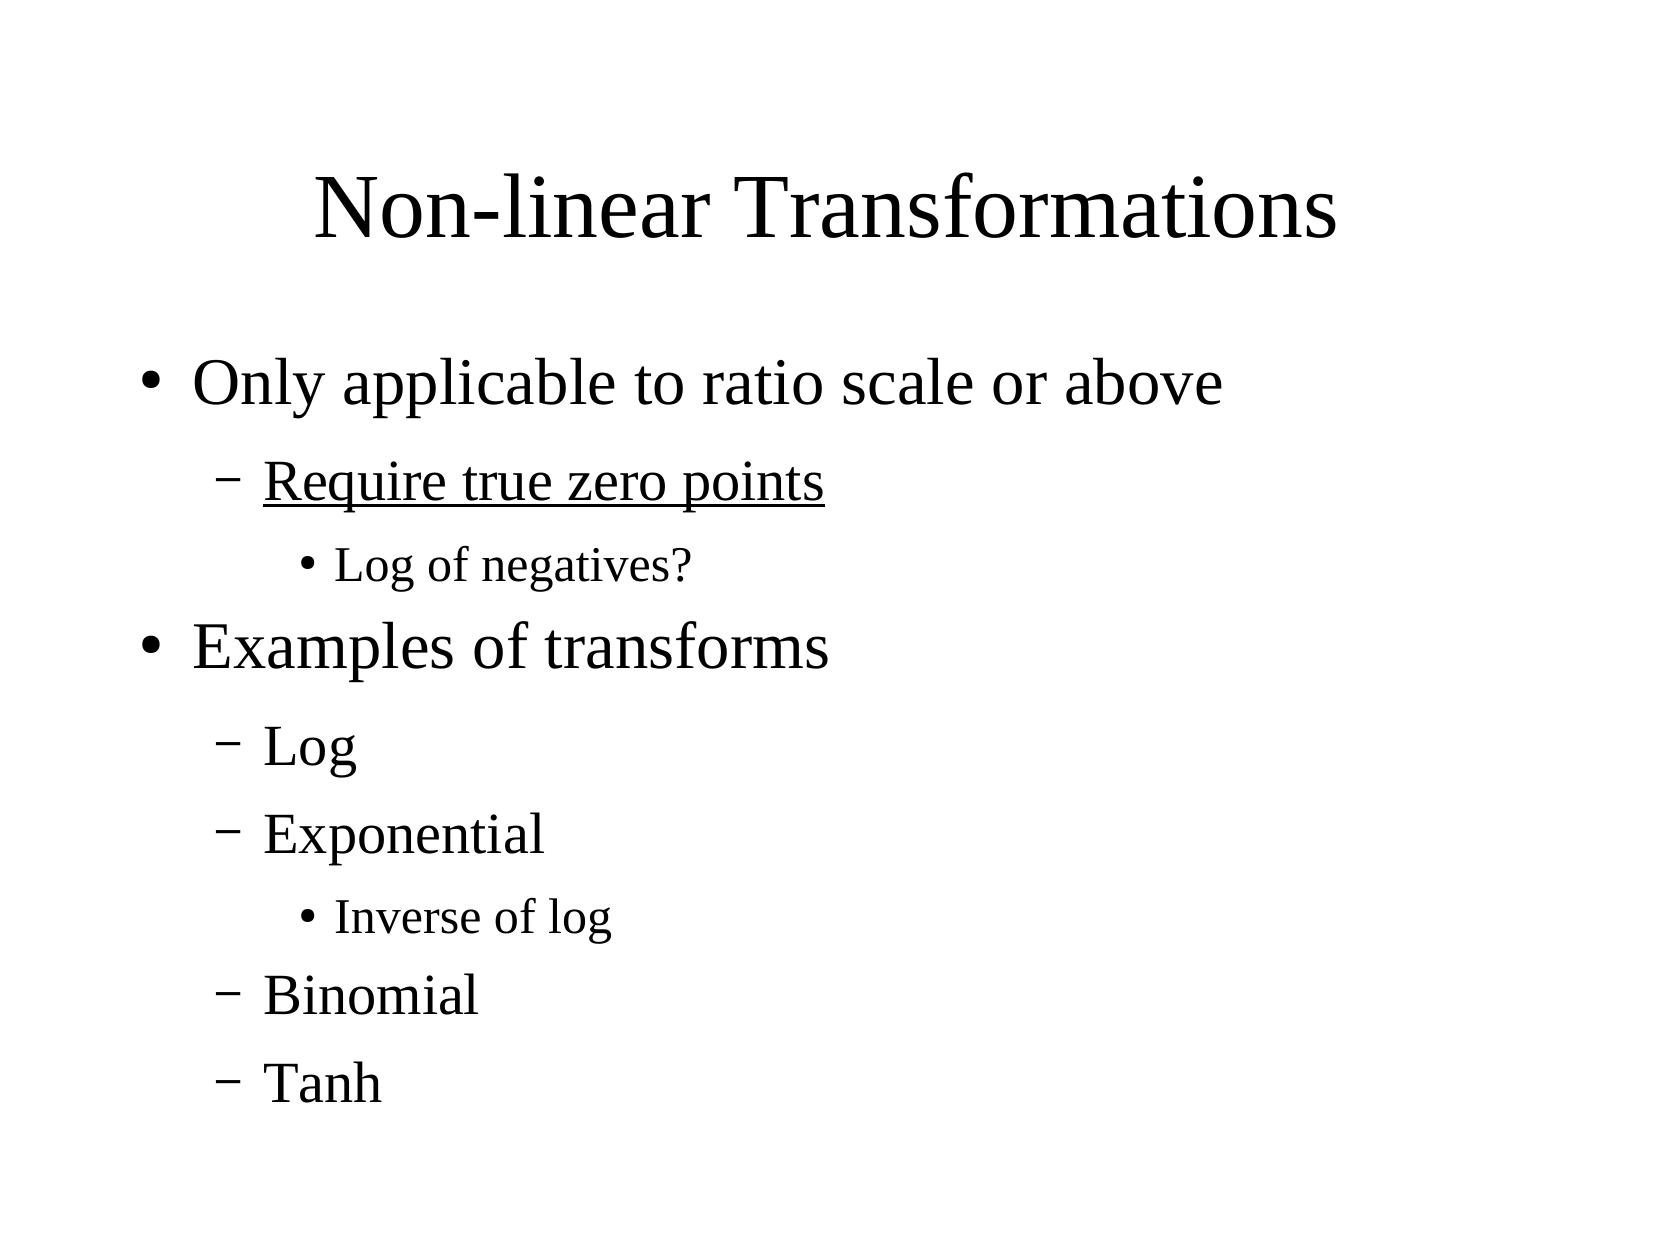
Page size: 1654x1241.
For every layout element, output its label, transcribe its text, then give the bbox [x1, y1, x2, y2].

list Only applicable to ratio scale or above Require true zero points Log of negatives? Examples of transforms Log Exponential Inverse of log Binomial Tanh [121, 344, 1534, 1127]
title Non-linear Transformations [121, 102, 1534, 311]
